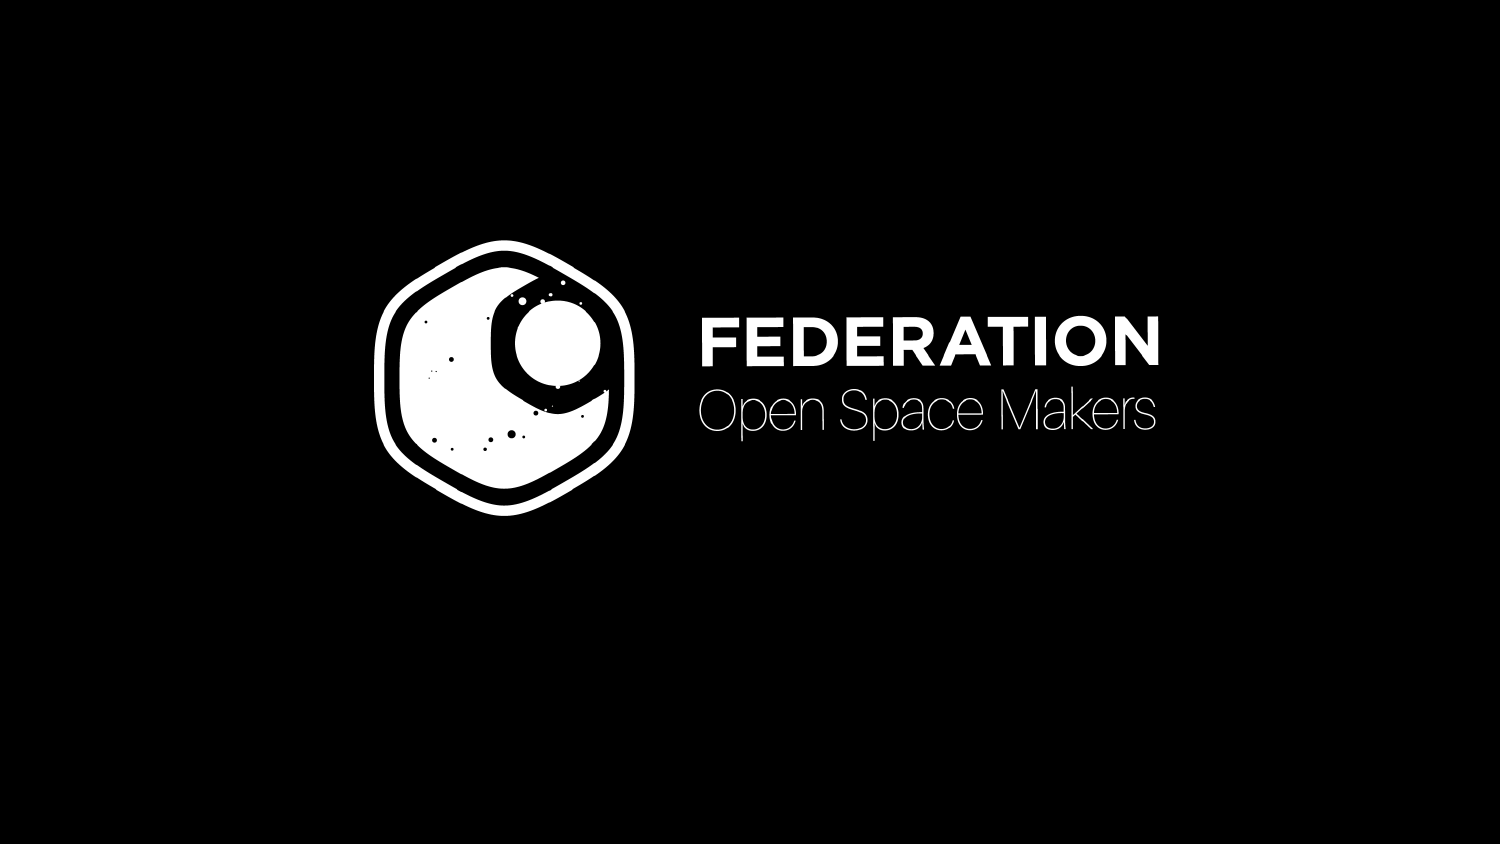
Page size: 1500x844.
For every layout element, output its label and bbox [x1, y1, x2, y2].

picture [328, 1, 1171, 844]
